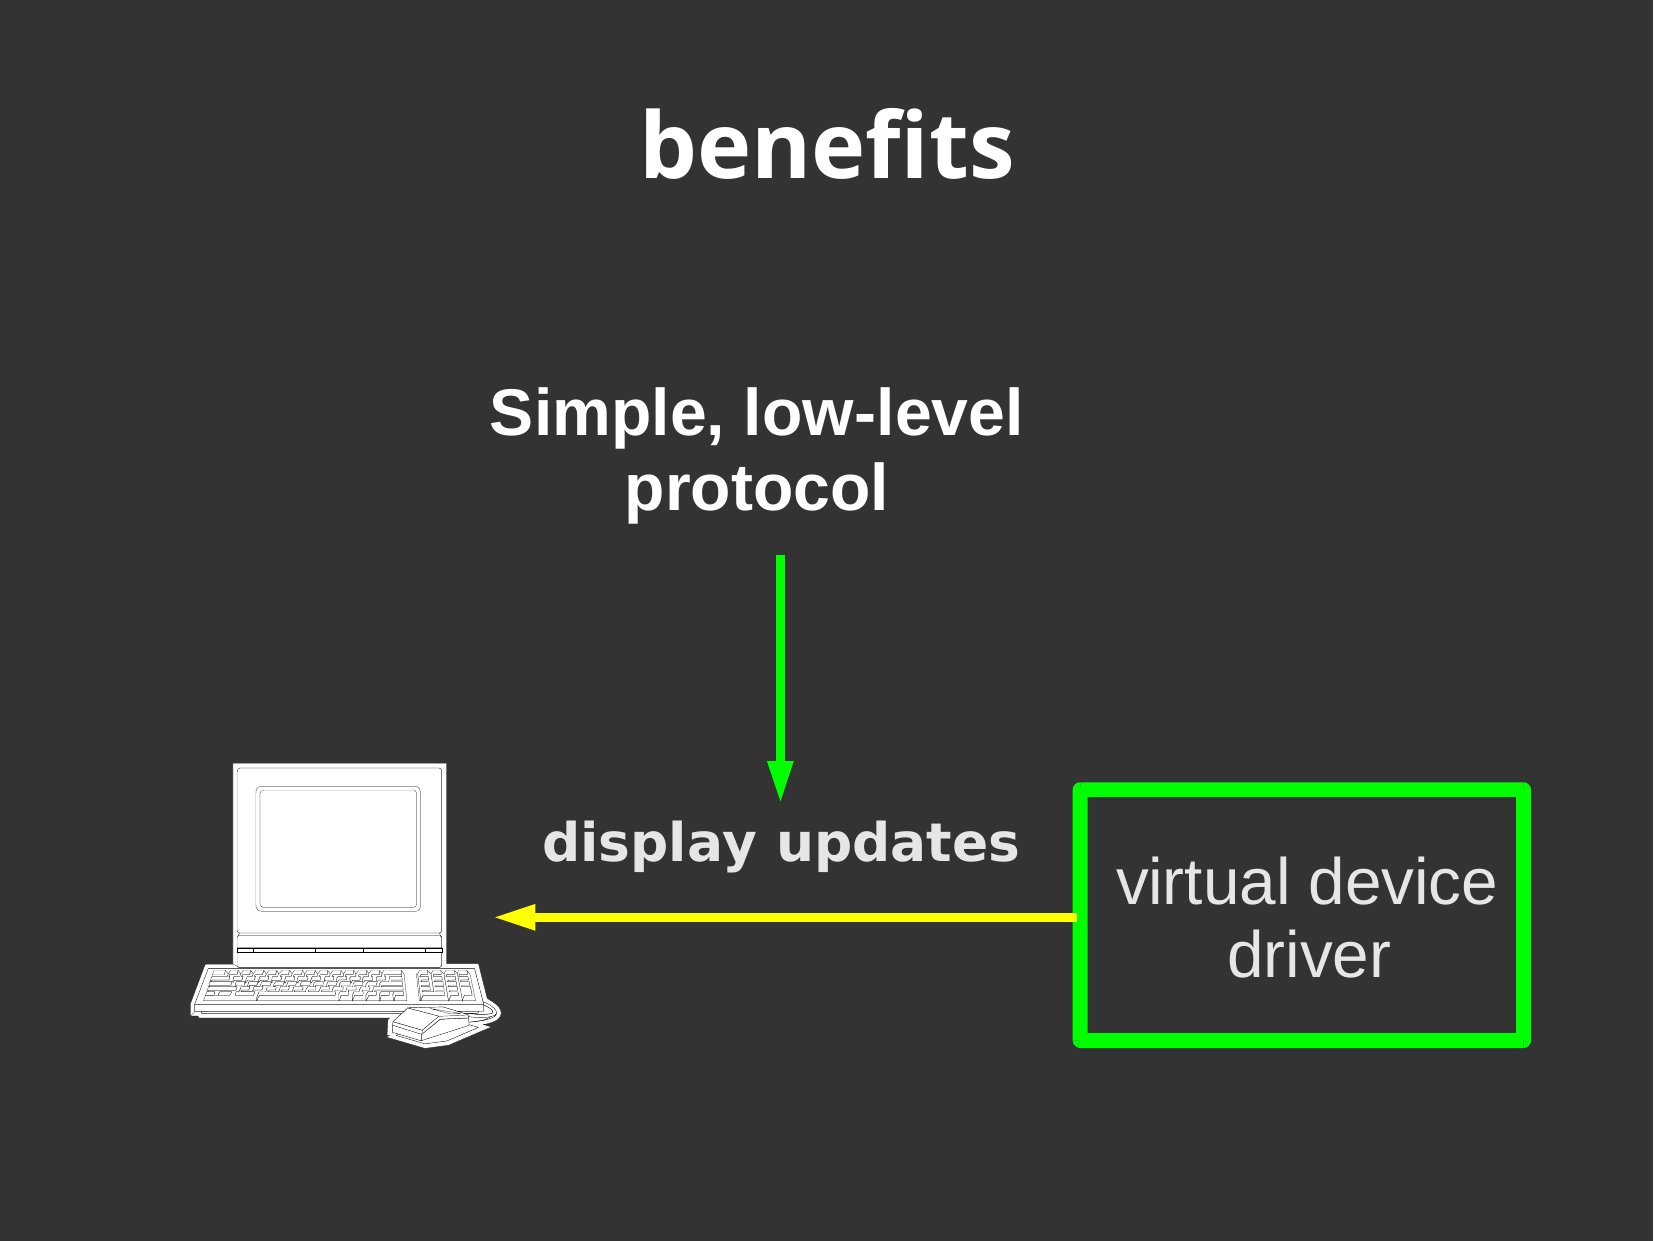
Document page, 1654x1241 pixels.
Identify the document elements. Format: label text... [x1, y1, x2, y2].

title benefits [121, 39, 1533, 247]
picture [190, 375, 1533, 1051]
